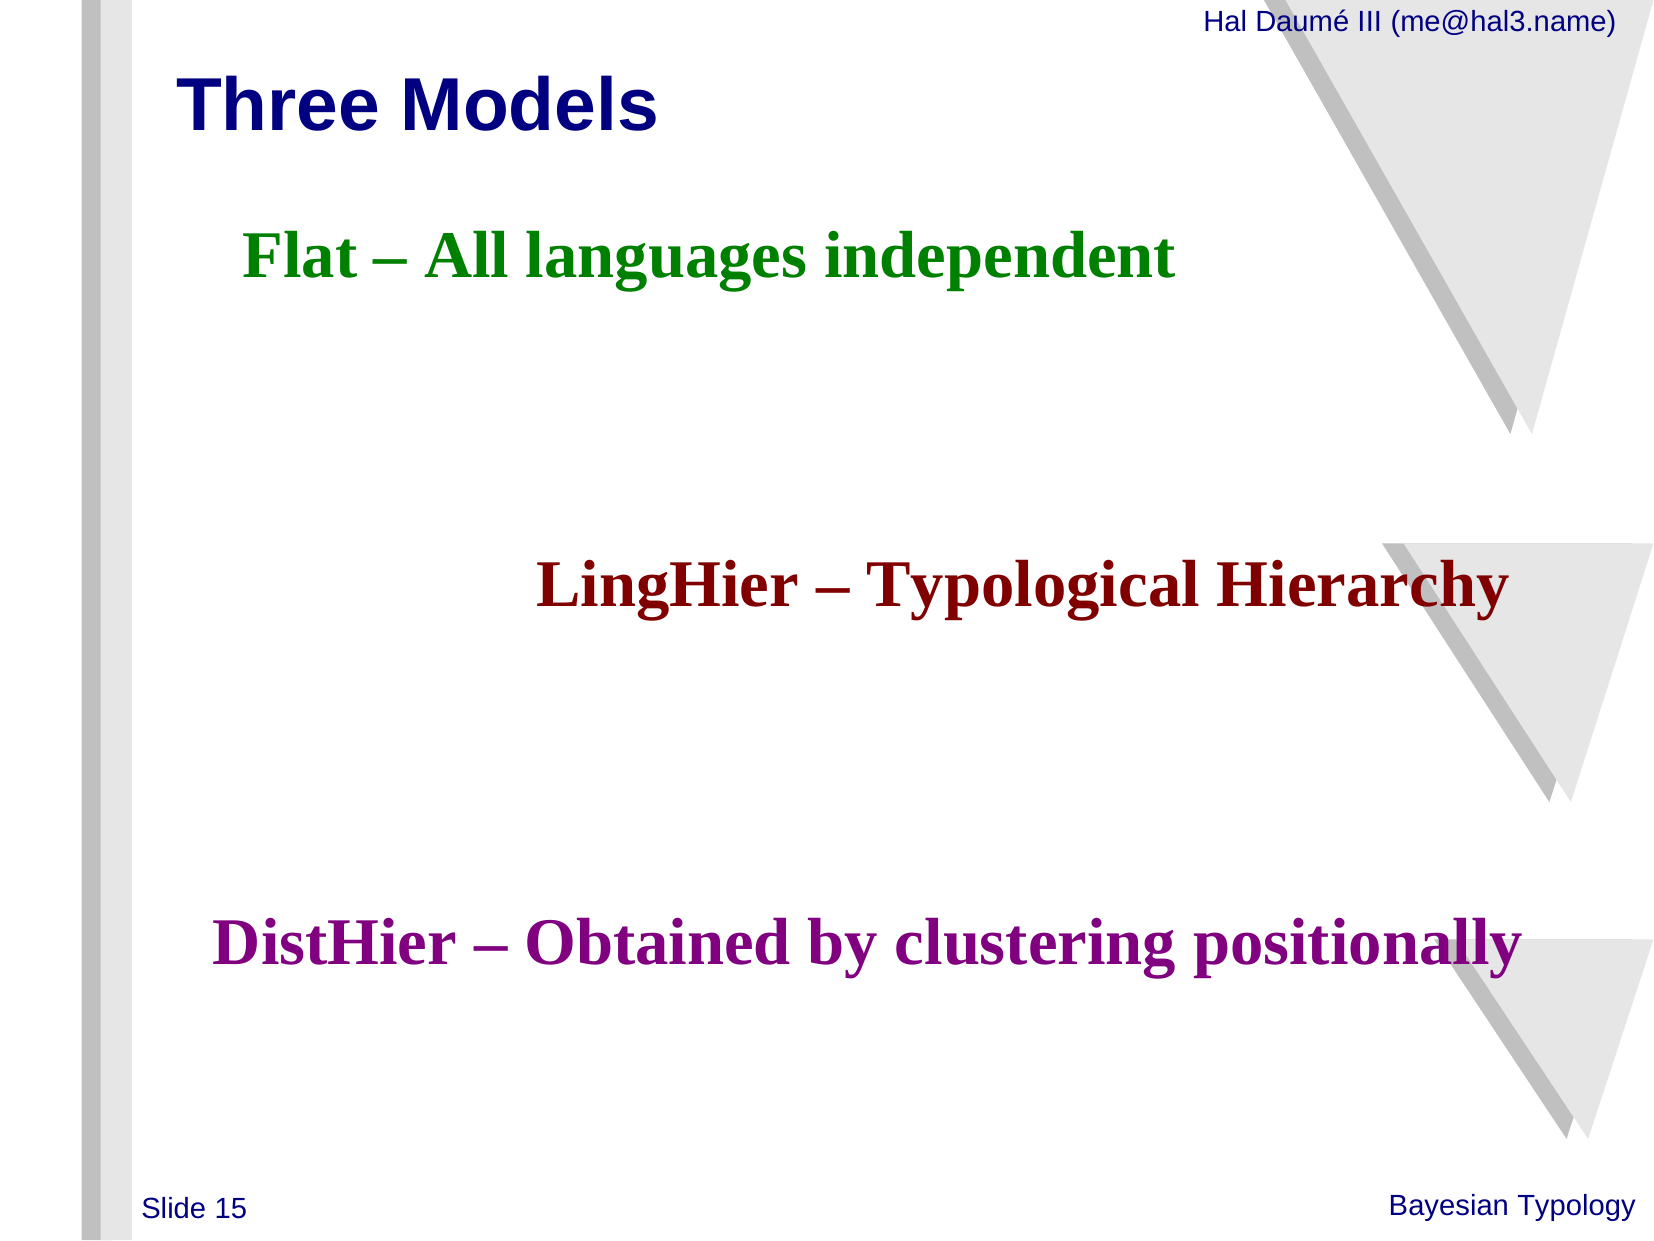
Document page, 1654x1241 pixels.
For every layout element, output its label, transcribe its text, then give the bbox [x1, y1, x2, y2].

title Three Models [176, 44, 1509, 166]
text_box LingHier – Typological Hierarchy [536, 546, 1512, 622]
text_box DistHier – Obtained by clustering positionally [212, 905, 1527, 980]
text_box Flat – All languages independent [242, 218, 1180, 293]
